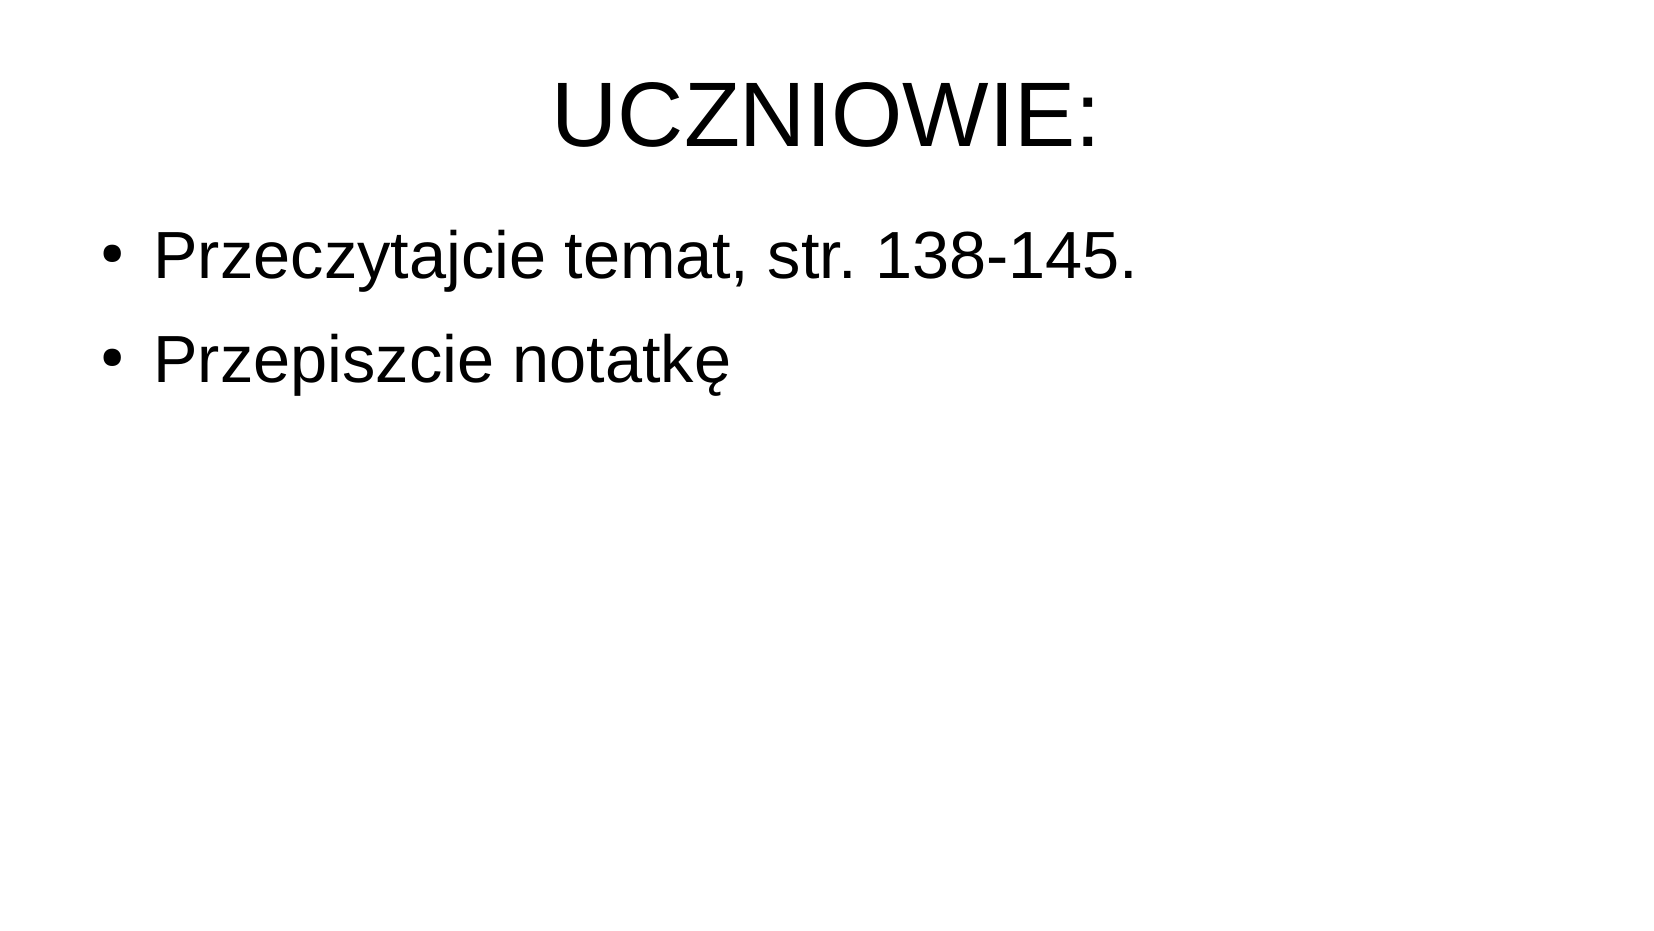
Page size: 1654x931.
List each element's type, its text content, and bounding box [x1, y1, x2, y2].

title UCZNIOWIE: [82, 37, 1571, 193]
list Przeczytajcie temat, str. 138-145. Przepiszcie notatkę [82, 217, 1571, 758]
